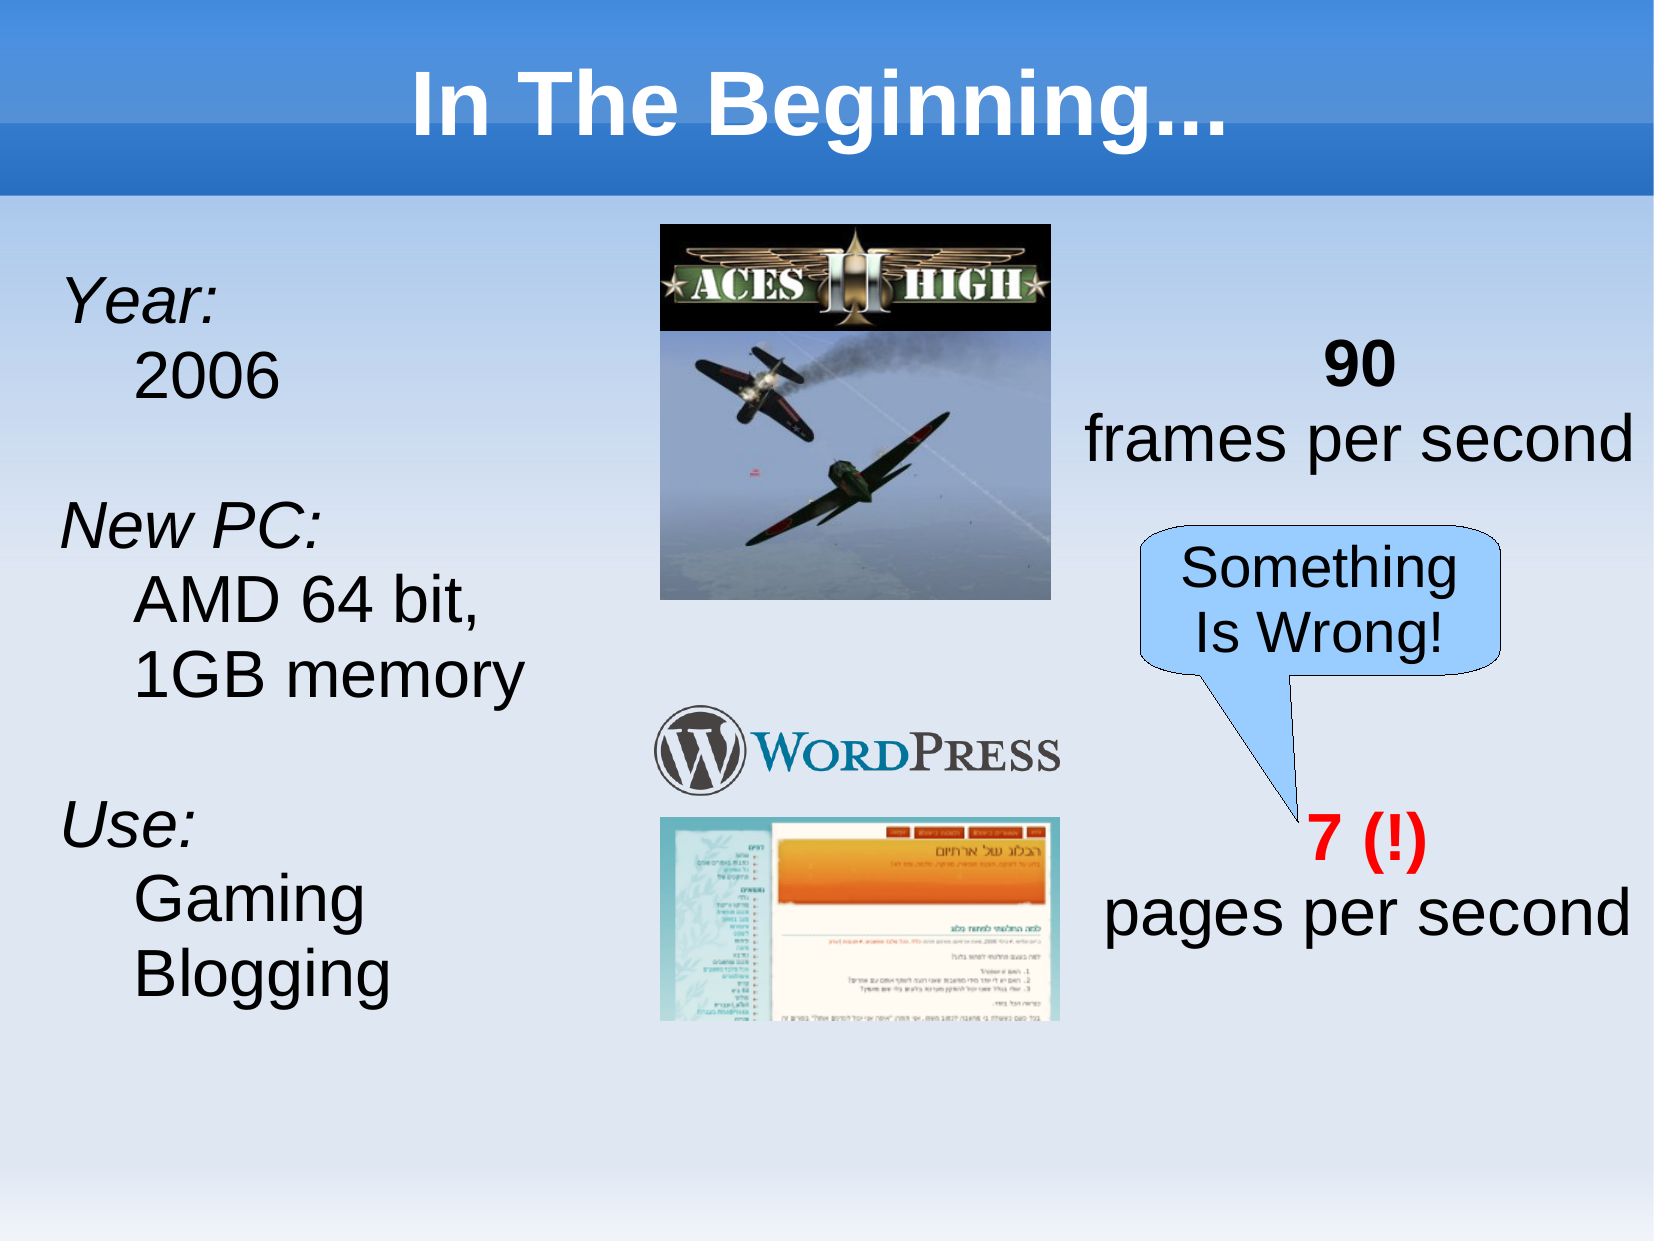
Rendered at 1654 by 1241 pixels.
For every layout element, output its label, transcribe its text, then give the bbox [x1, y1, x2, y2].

text_box 90 frames per second [1069, 318, 1654, 484]
text_box 7 (!) pages per second [1088, 792, 1651, 958]
text_box Year: 2006 New PC: AMD 64 bit, 1GB memory Use: Gaming Blogging [45, 255, 543, 1019]
title In The Beginning... [76, 0, 1565, 208]
text_box Something Is Wrong! [1140, 525, 1501, 823]
picture [0, 0, 1654, 1241]
